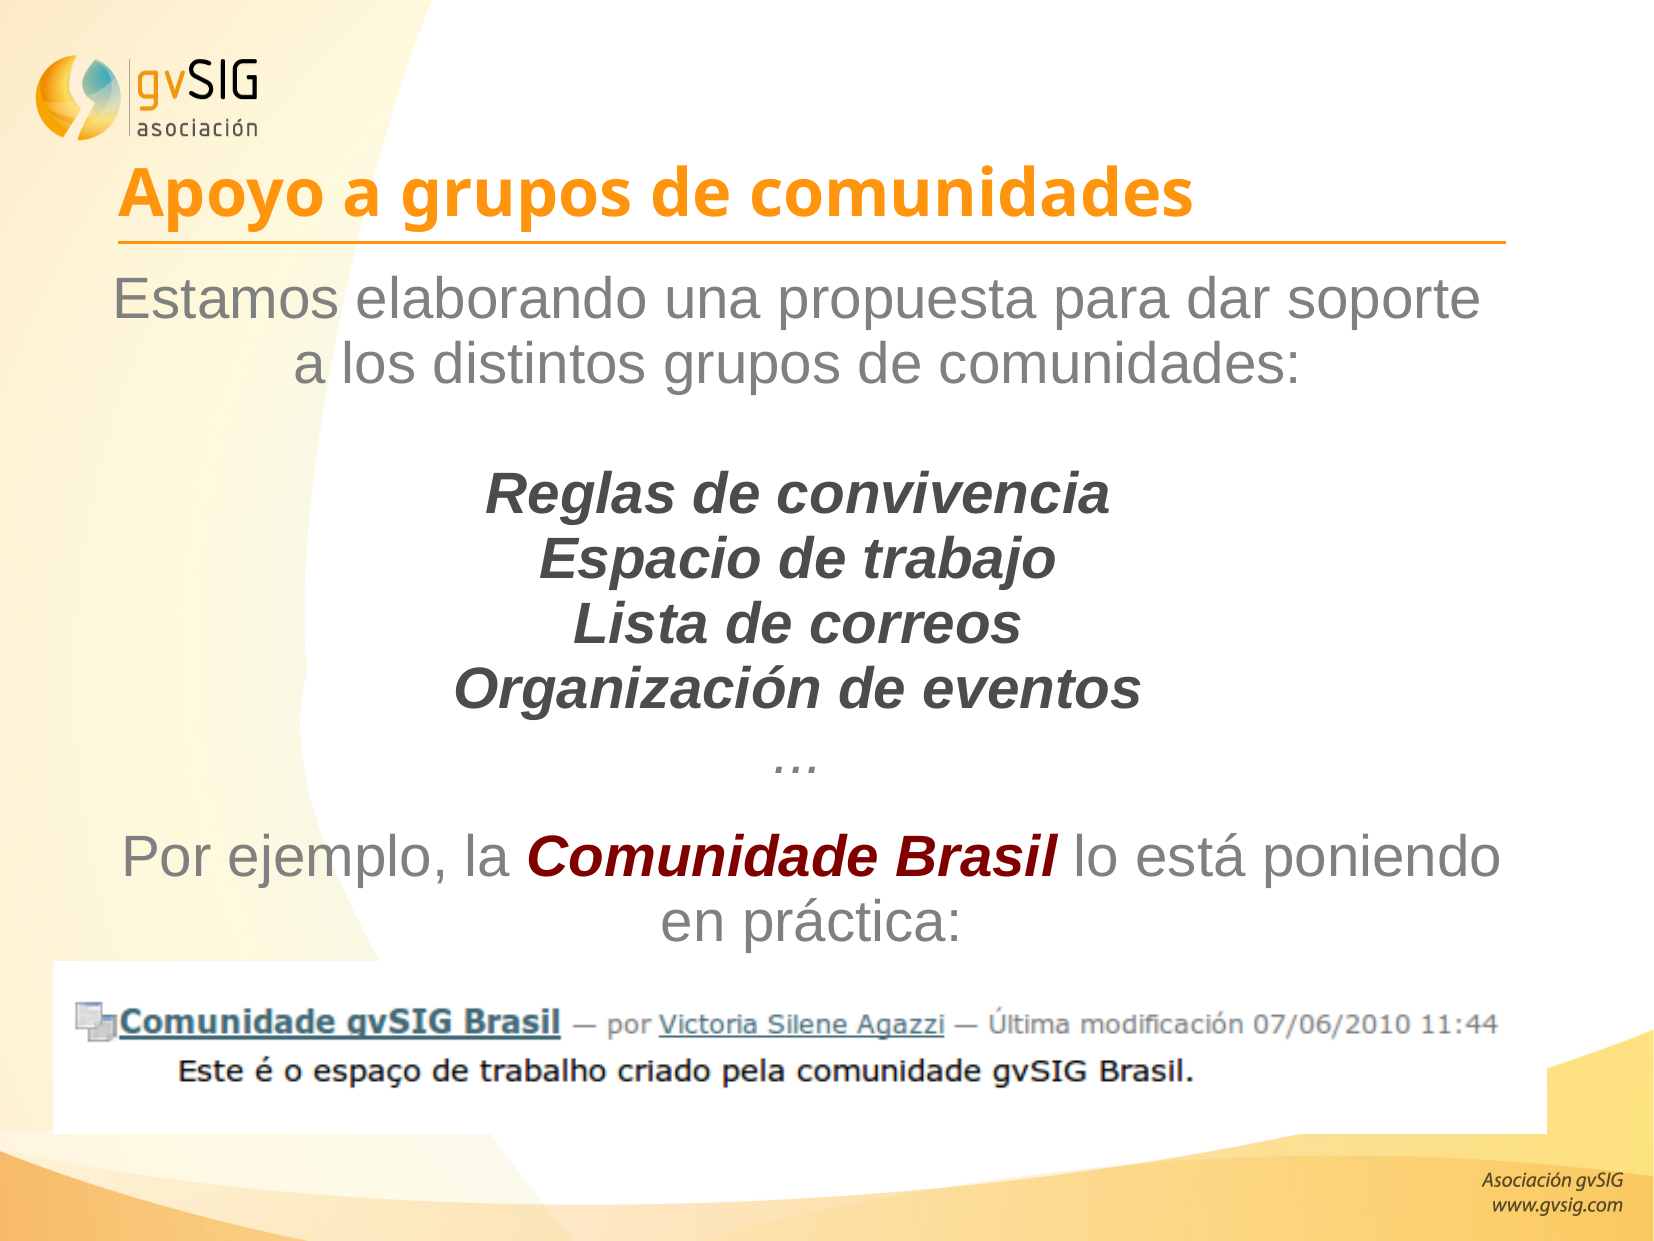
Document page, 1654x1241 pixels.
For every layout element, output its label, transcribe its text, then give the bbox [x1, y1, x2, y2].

title Estamos elaborando una propuesta para dar soporte a los distintos grupos de comunidades: Reglas de convivencia Espacio de trabajo Lista de correos Organización de eventos ... [104, 263, 1493, 788]
title Por ejemplo, la Comunidade Brasil lo está poniendo en práctica: [118, 823, 1506, 955]
title Apoyo a grupos de comunidades [118, 141, 1607, 240]
picture [0, 0, 1654, 1241]
